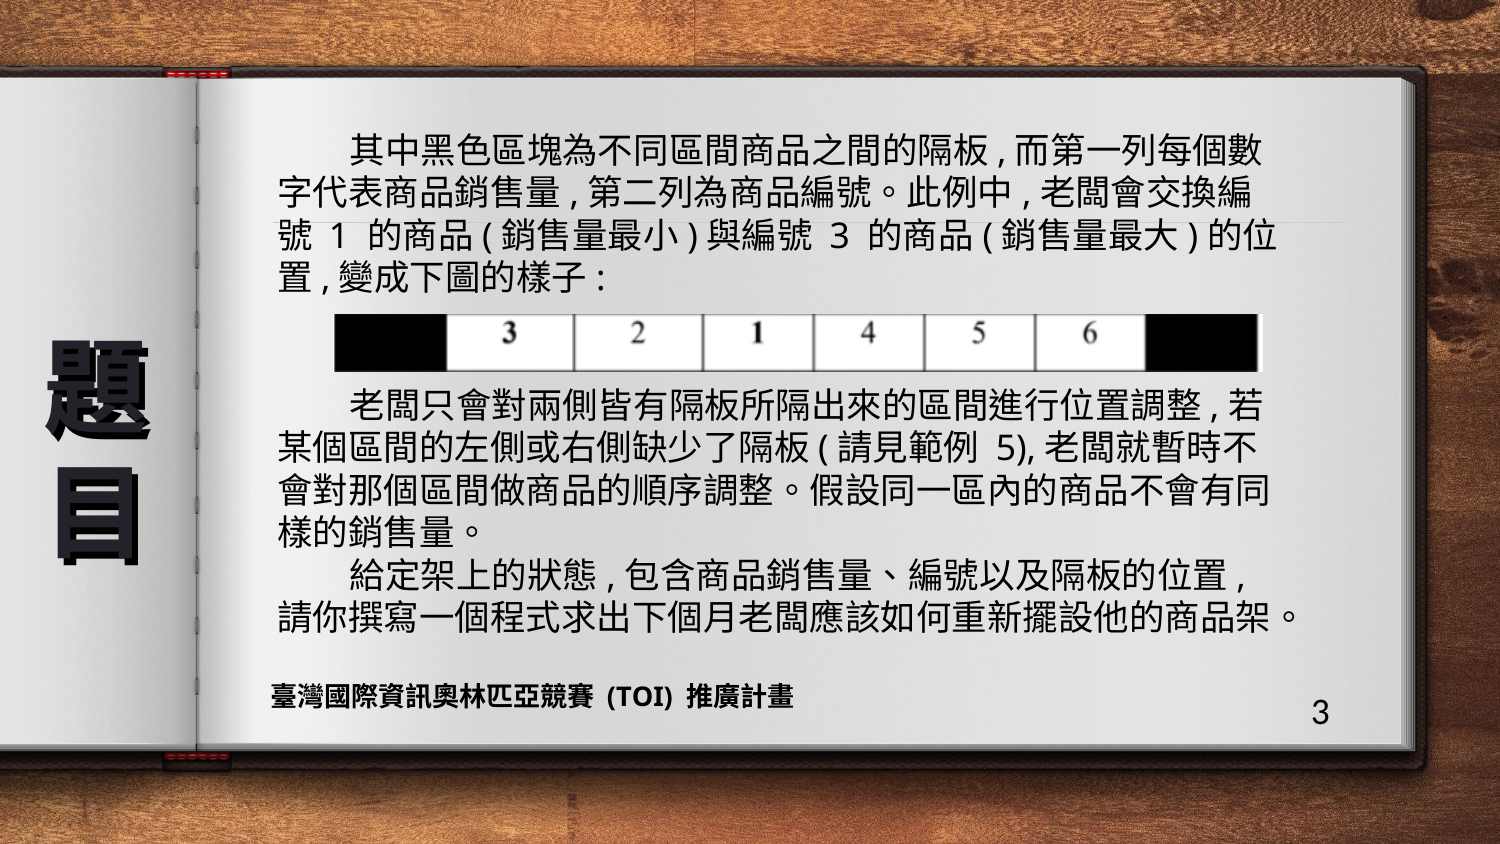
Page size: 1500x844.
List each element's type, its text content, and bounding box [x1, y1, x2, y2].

text_box [1295, 672, 1386, 737]
title 題 目 [28, 306, 210, 552]
text_box 其中黑色區塊為不同區間商品之間的隔板,而第一列每個數字代表商品銷售量,第二列為商品編號。此例中,老闆會交換編號 1 的商品(銷售量最小)與編號 3 的商品(銷售量最大)的位置,變成下圖的樣子: 老闆只會對兩側皆有隔板所隔出來的區間進行位置調整,若某個區間的左側或右側缺少了隔板(請見範例 5),老闆就暫時不會對那個區間做商品的順序調整。假設同一區內的商品不會有同樣的銷售量。 給定架上的狀態,包含商品銷售量、編號以及隔板的位置,請你撰寫一個程式求出下個月老闆應該如何重新擺設他的商品架。 [262, 120, 1296, 645]
picture [333, 314, 1263, 372]
